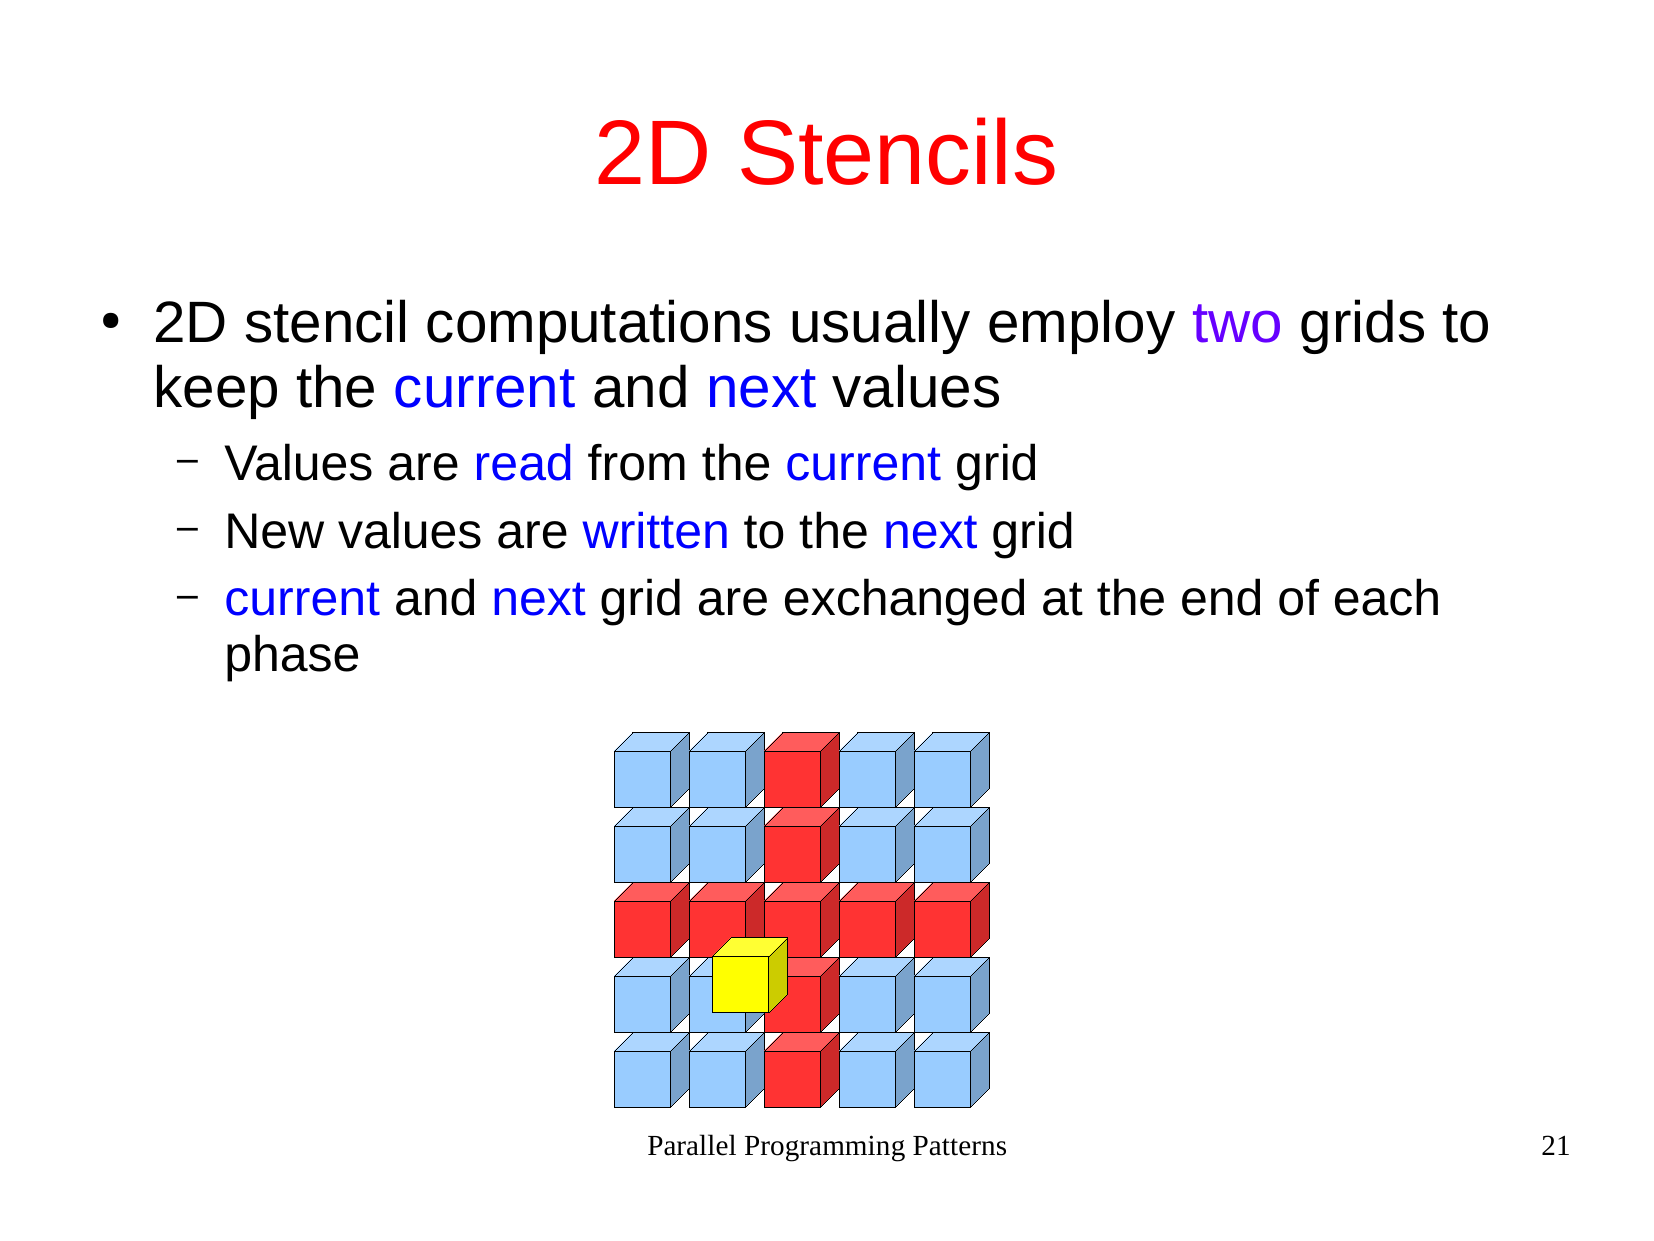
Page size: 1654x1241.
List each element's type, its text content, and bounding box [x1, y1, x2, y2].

list 2D stencil computations usually employ two grids to keep the current and next values Values are read from the current grid New values are written to the next grid current and next grid are exchanged at the end of each phase [82, 290, 1571, 1109]
text_box [614, 732, 990, 1108]
title 2D Stencils [82, 49, 1571, 257]
